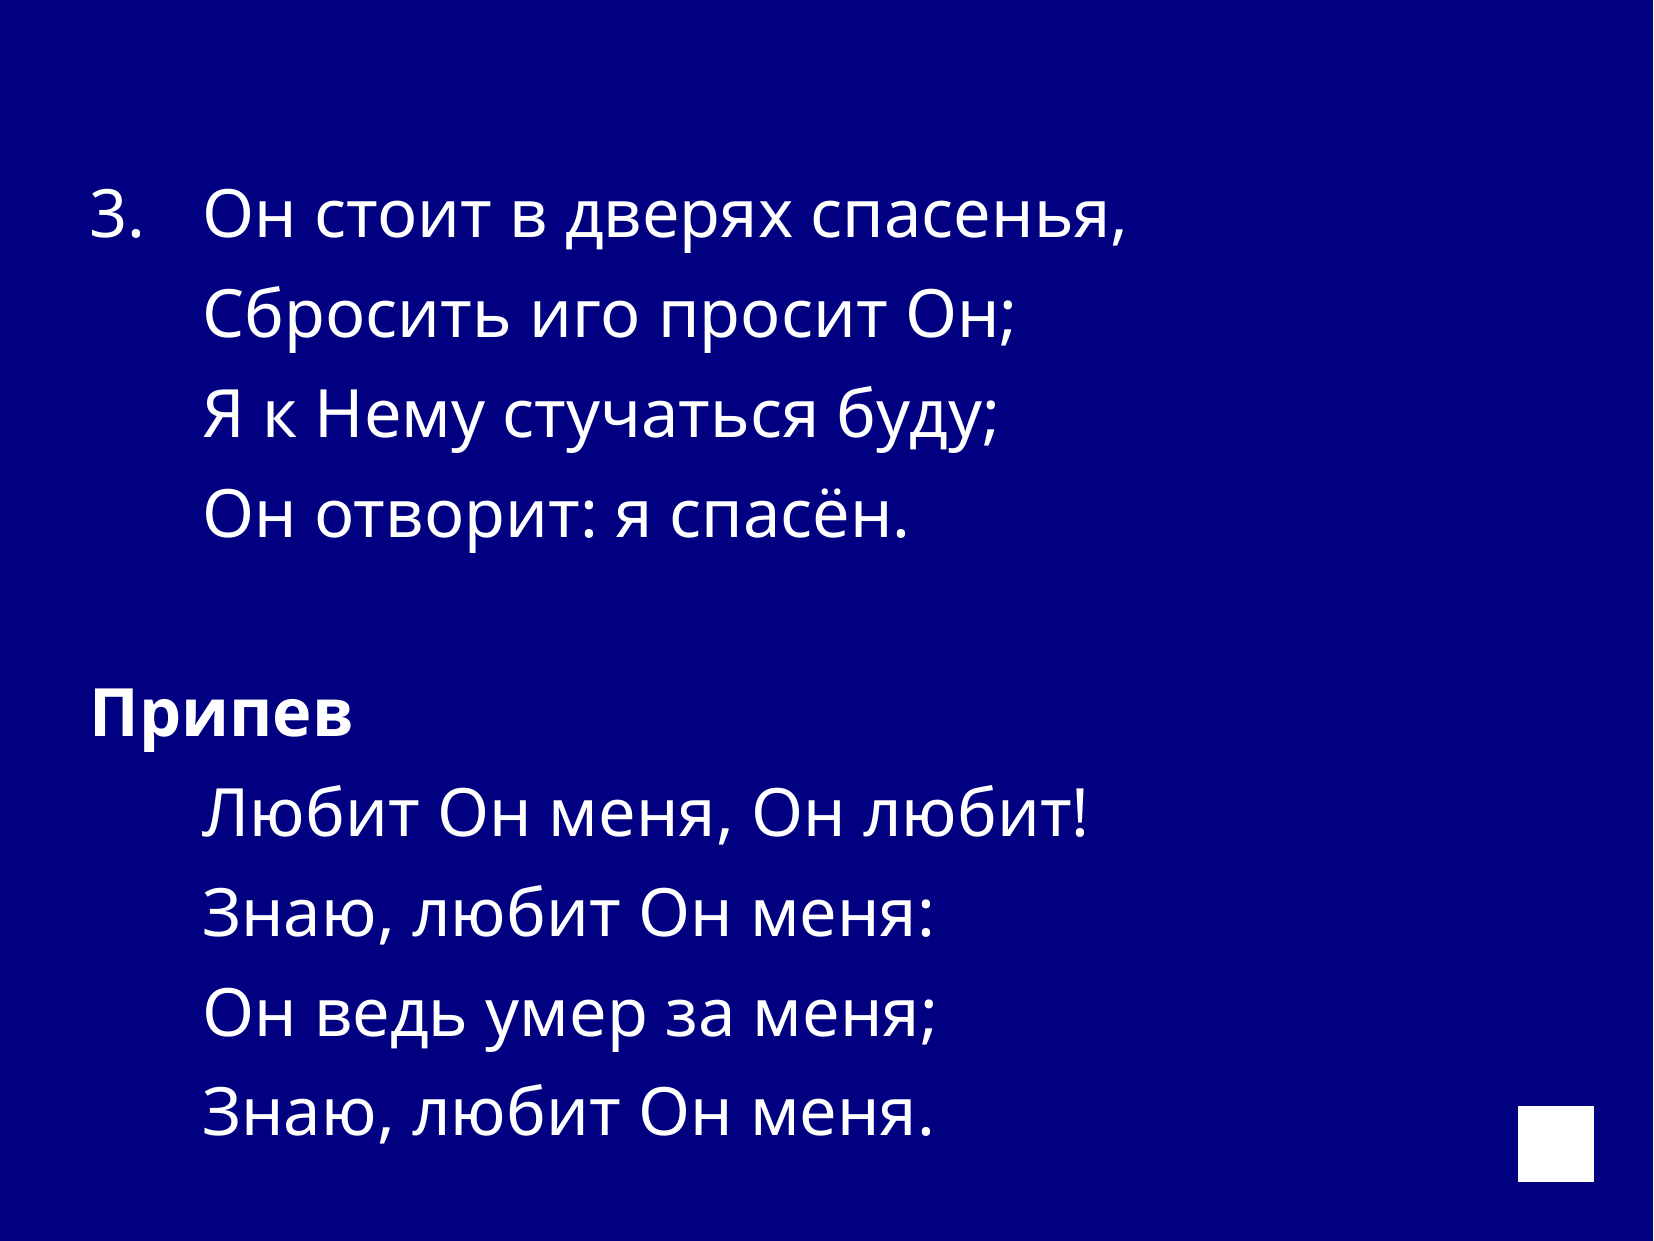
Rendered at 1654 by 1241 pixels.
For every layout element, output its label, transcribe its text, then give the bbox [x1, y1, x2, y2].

text_box [1518, 1106, 1594, 1182]
text_box 3. Он стоит в дверях спасенья, Сбросить иго просит Он; Я к Нему стучаться буду; Он отворит: я спасён. Припев Любит Он меня, Он любит! Знаю, любит Он меня: Он ведь умер за меня; Знаю, любит Он меня. [75, 150, 1576, 1163]
